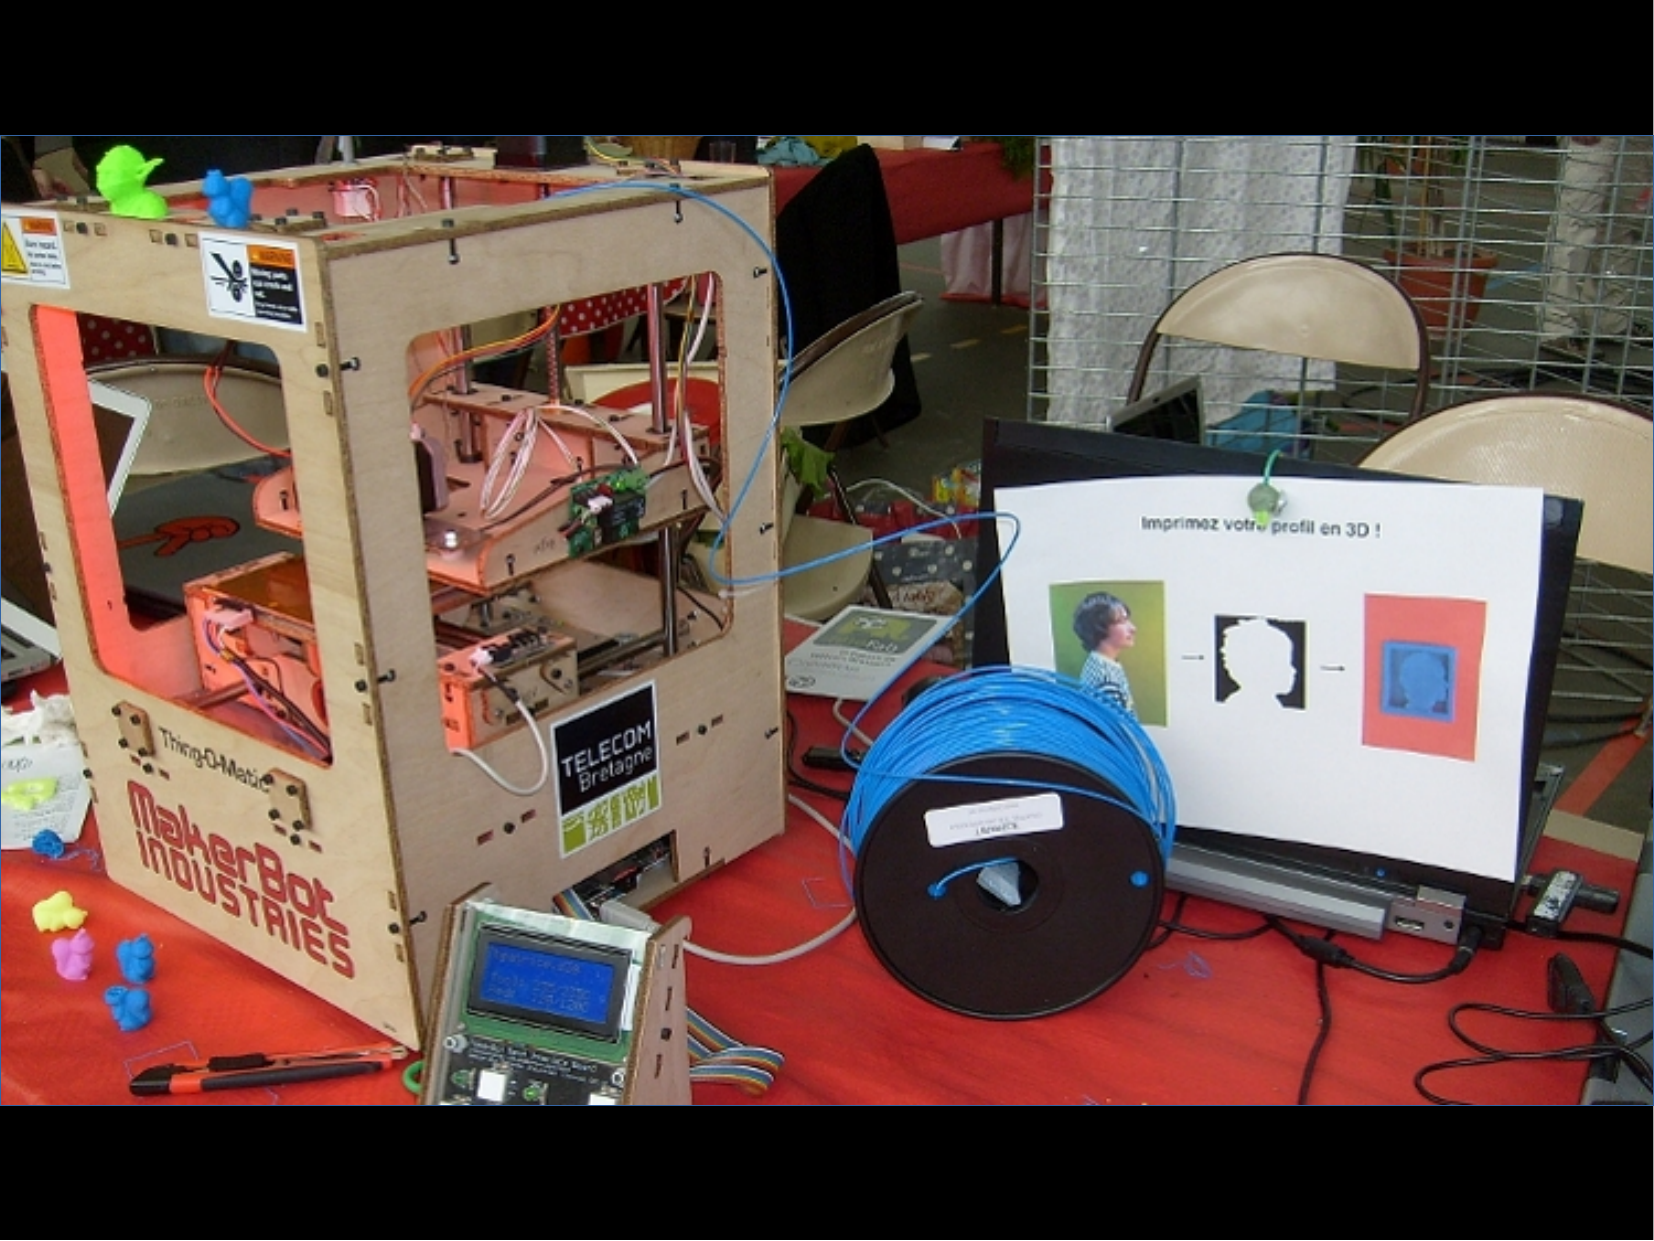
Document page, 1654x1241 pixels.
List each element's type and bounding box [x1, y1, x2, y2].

picture [0, 135, 1654, 1106]
